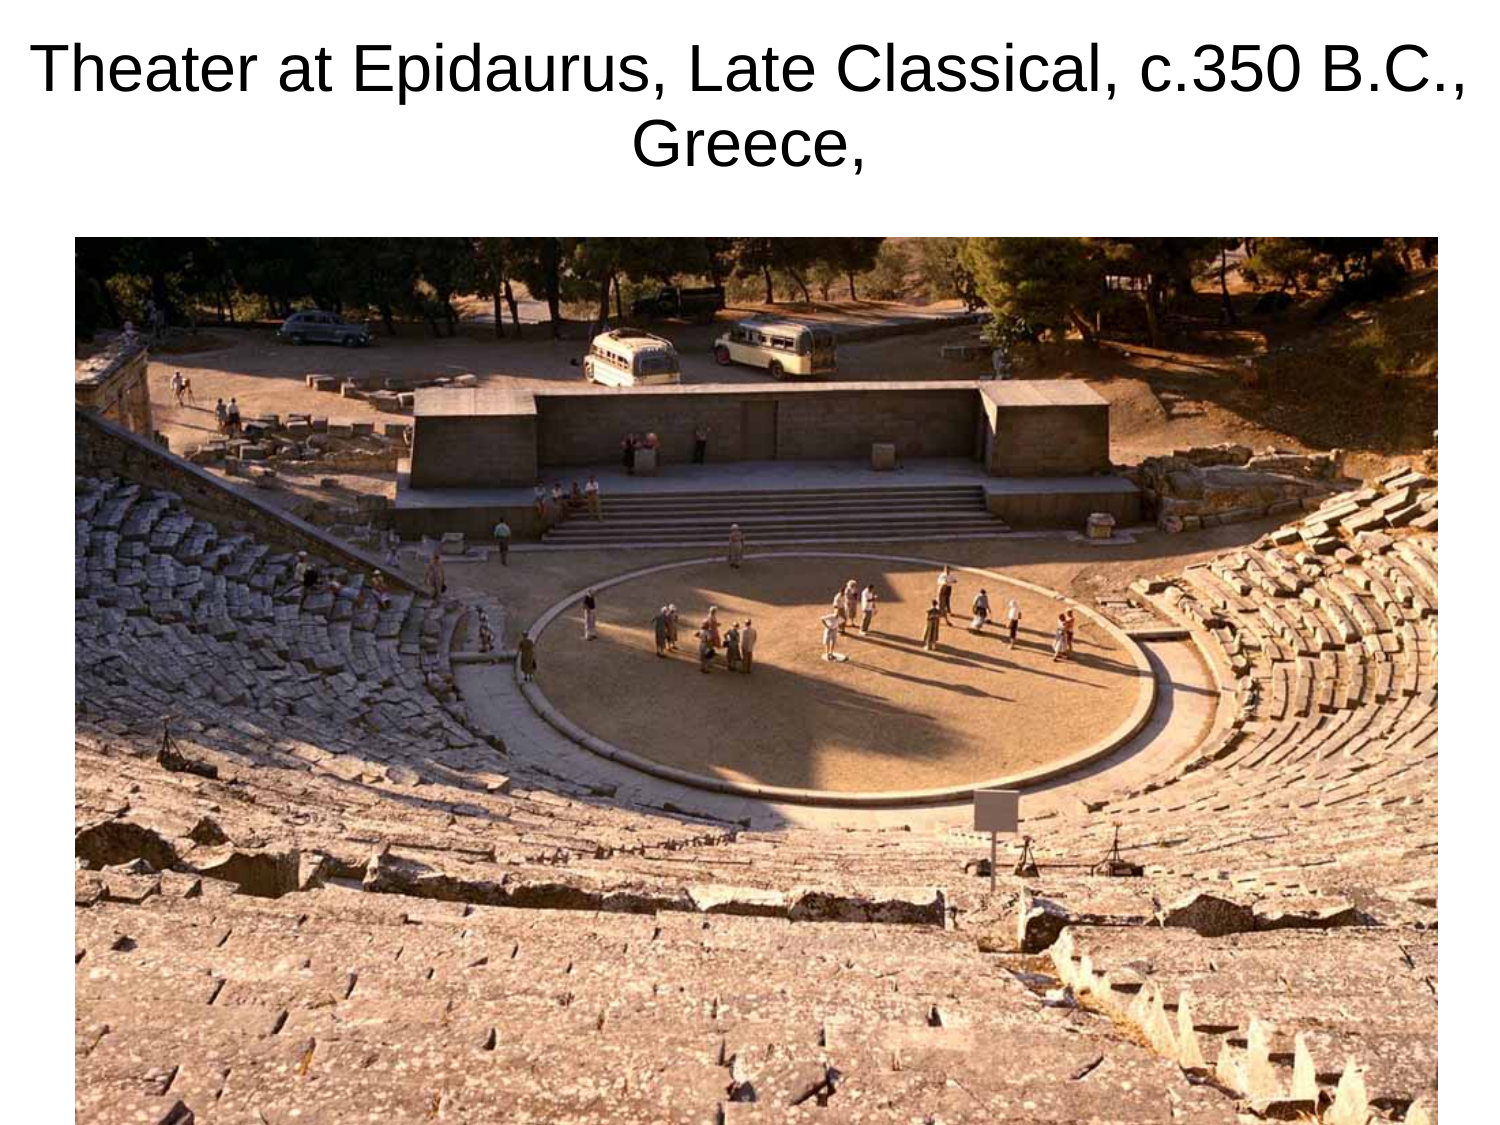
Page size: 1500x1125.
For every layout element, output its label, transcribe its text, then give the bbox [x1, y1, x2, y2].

title Theater at Epidaurus, Late Classical, c.350 B.C., Greece, [0, 12, 1500, 201]
picture [75, 237, 1438, 1125]
